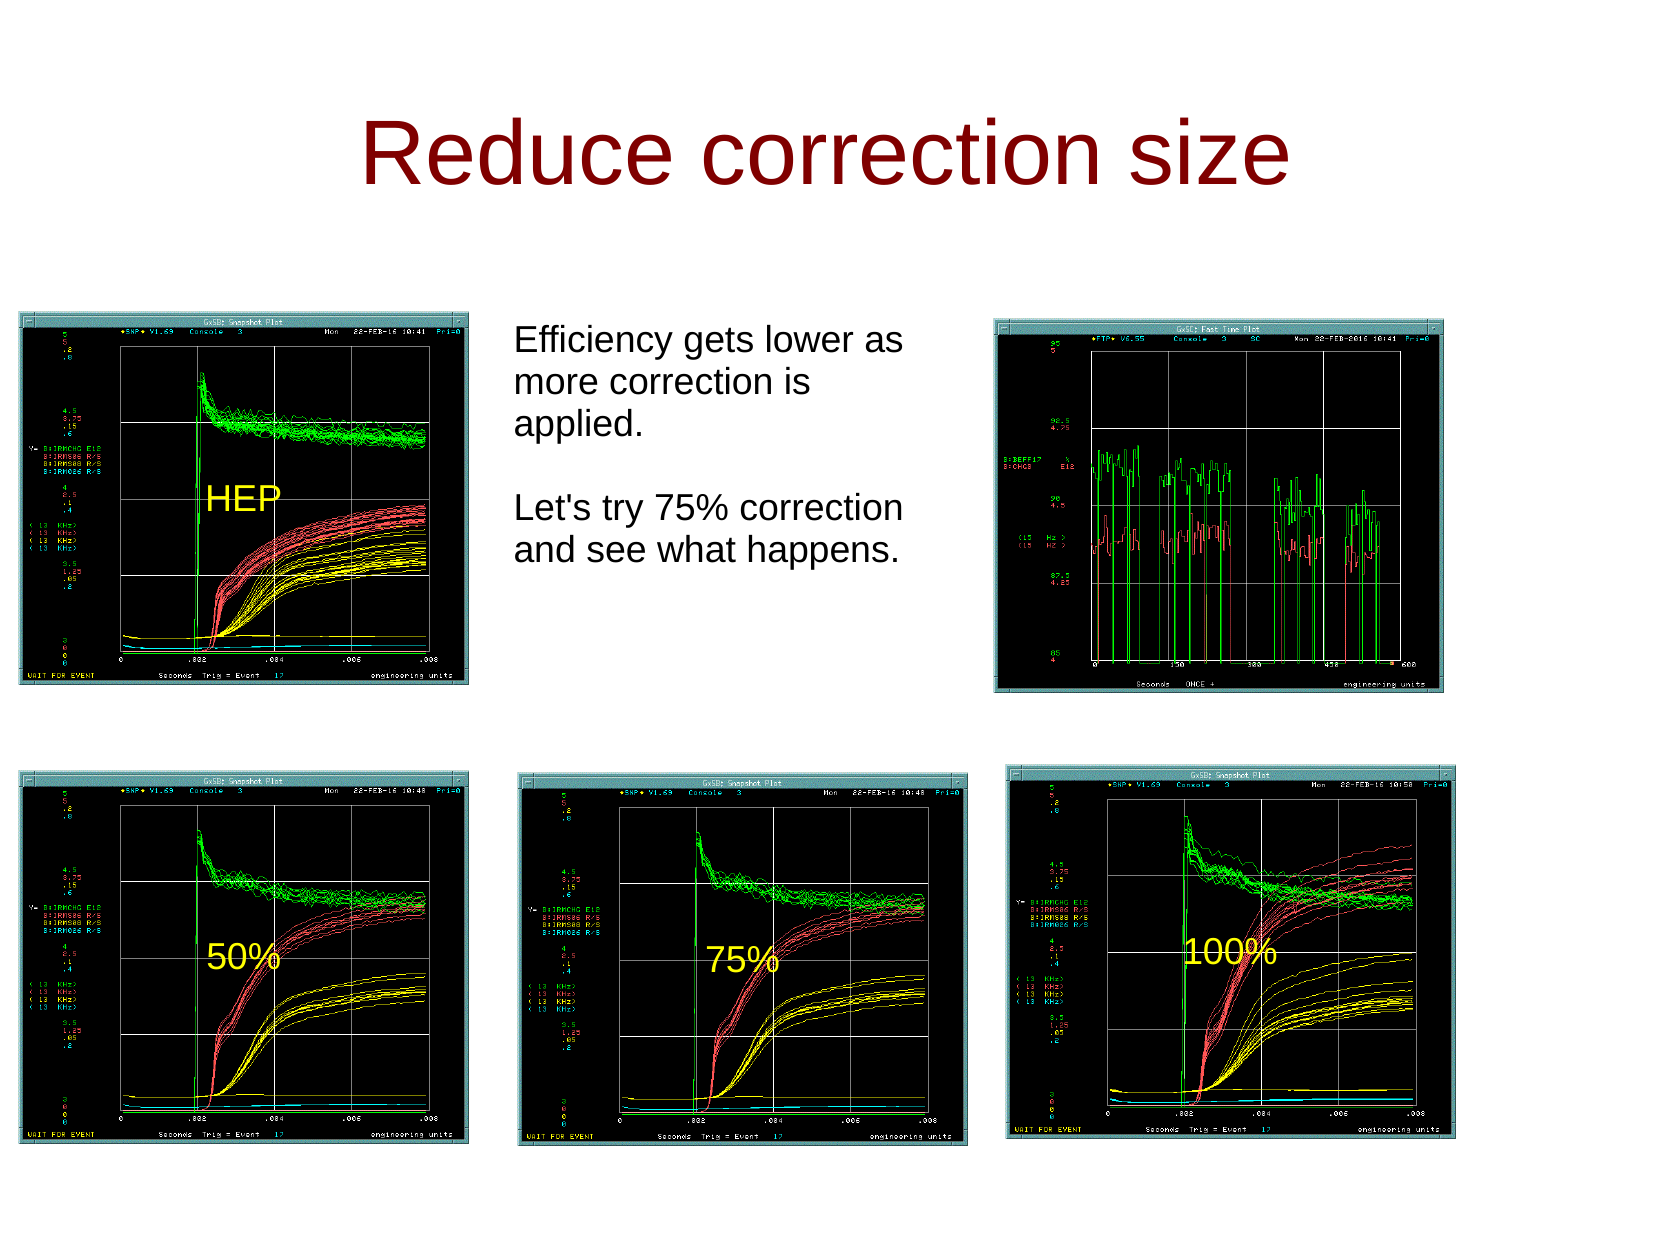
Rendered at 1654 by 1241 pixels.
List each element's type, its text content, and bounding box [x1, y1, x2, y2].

picture [18, 311, 469, 685]
title Reduce correction size [82, 49, 1571, 257]
picture [18, 770, 469, 1144]
picture [1005, 764, 1456, 1139]
picture [517, 772, 968, 1147]
text_box Efficiency gets lower as more correction is applied. Let's try 75% correction and see what happens. [498, 311, 964, 620]
picture [993, 318, 1444, 693]
